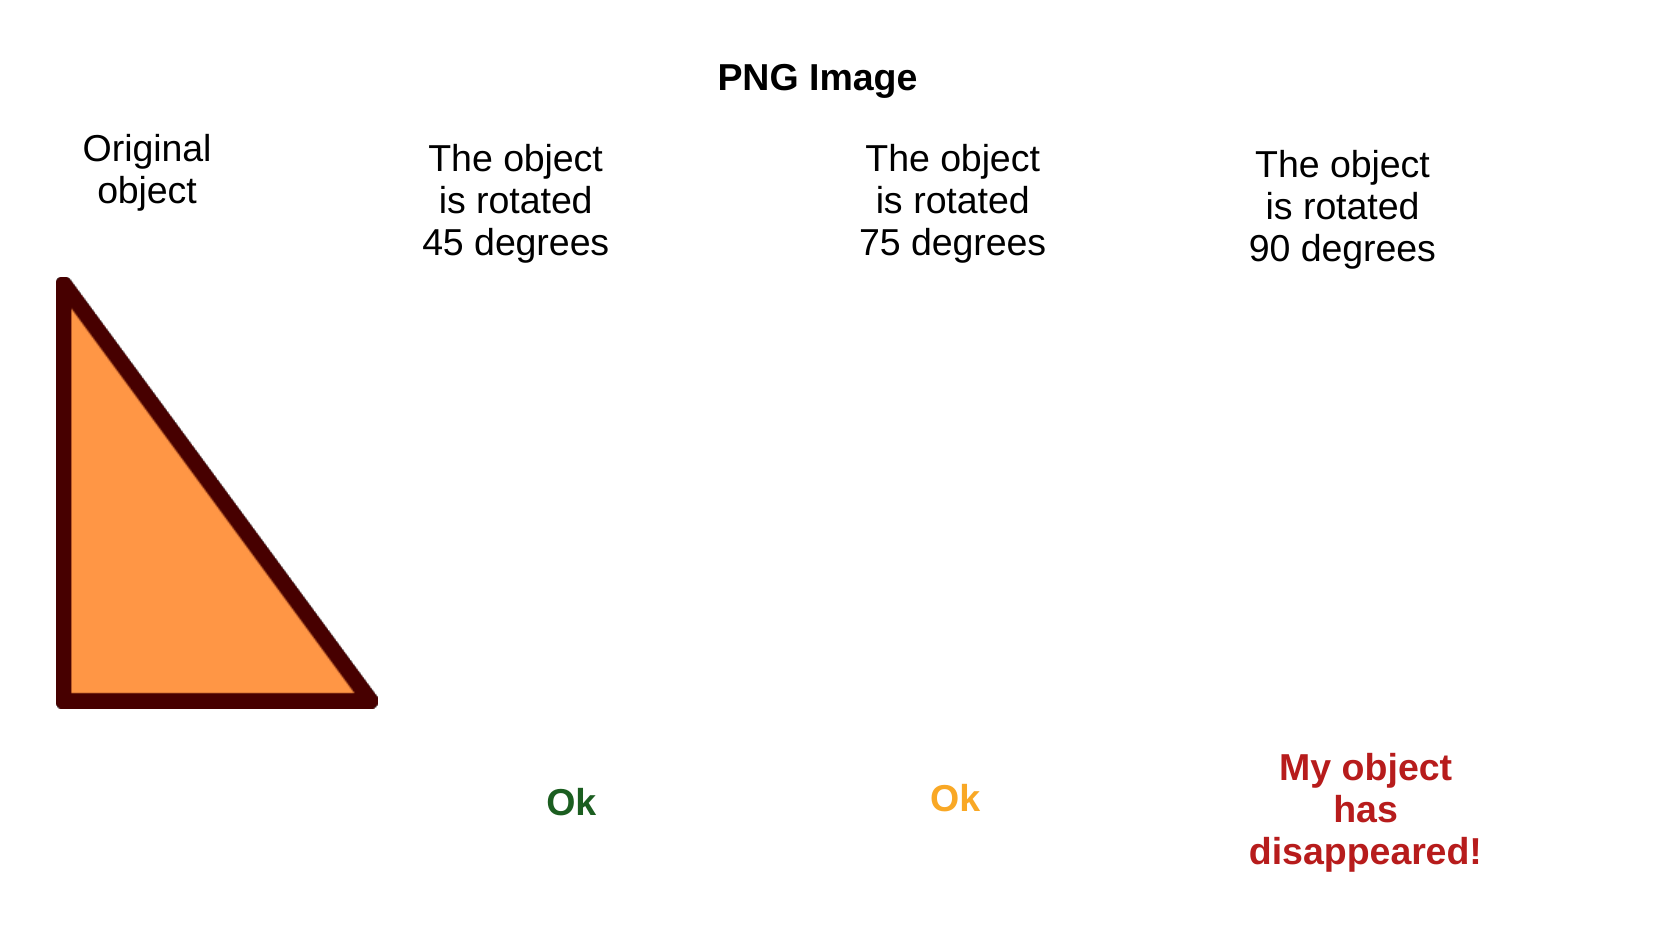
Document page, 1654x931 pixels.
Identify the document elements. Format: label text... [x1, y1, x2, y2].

text_box Ok [531, 773, 615, 845]
text_box The object is rotated 45 degrees [407, 129, 632, 284]
text_box The object is rotated 75 degrees [844, 129, 1069, 284]
text_box The object is rotated 90 degrees [1234, 135, 1459, 290]
text_box Original object [67, 120, 237, 225]
picture [56, 277, 378, 709]
text_box PNG Image [702, 48, 934, 119]
text_box My object has disappeared! [1234, 739, 1501, 880]
text_box Ok [915, 769, 1004, 827]
